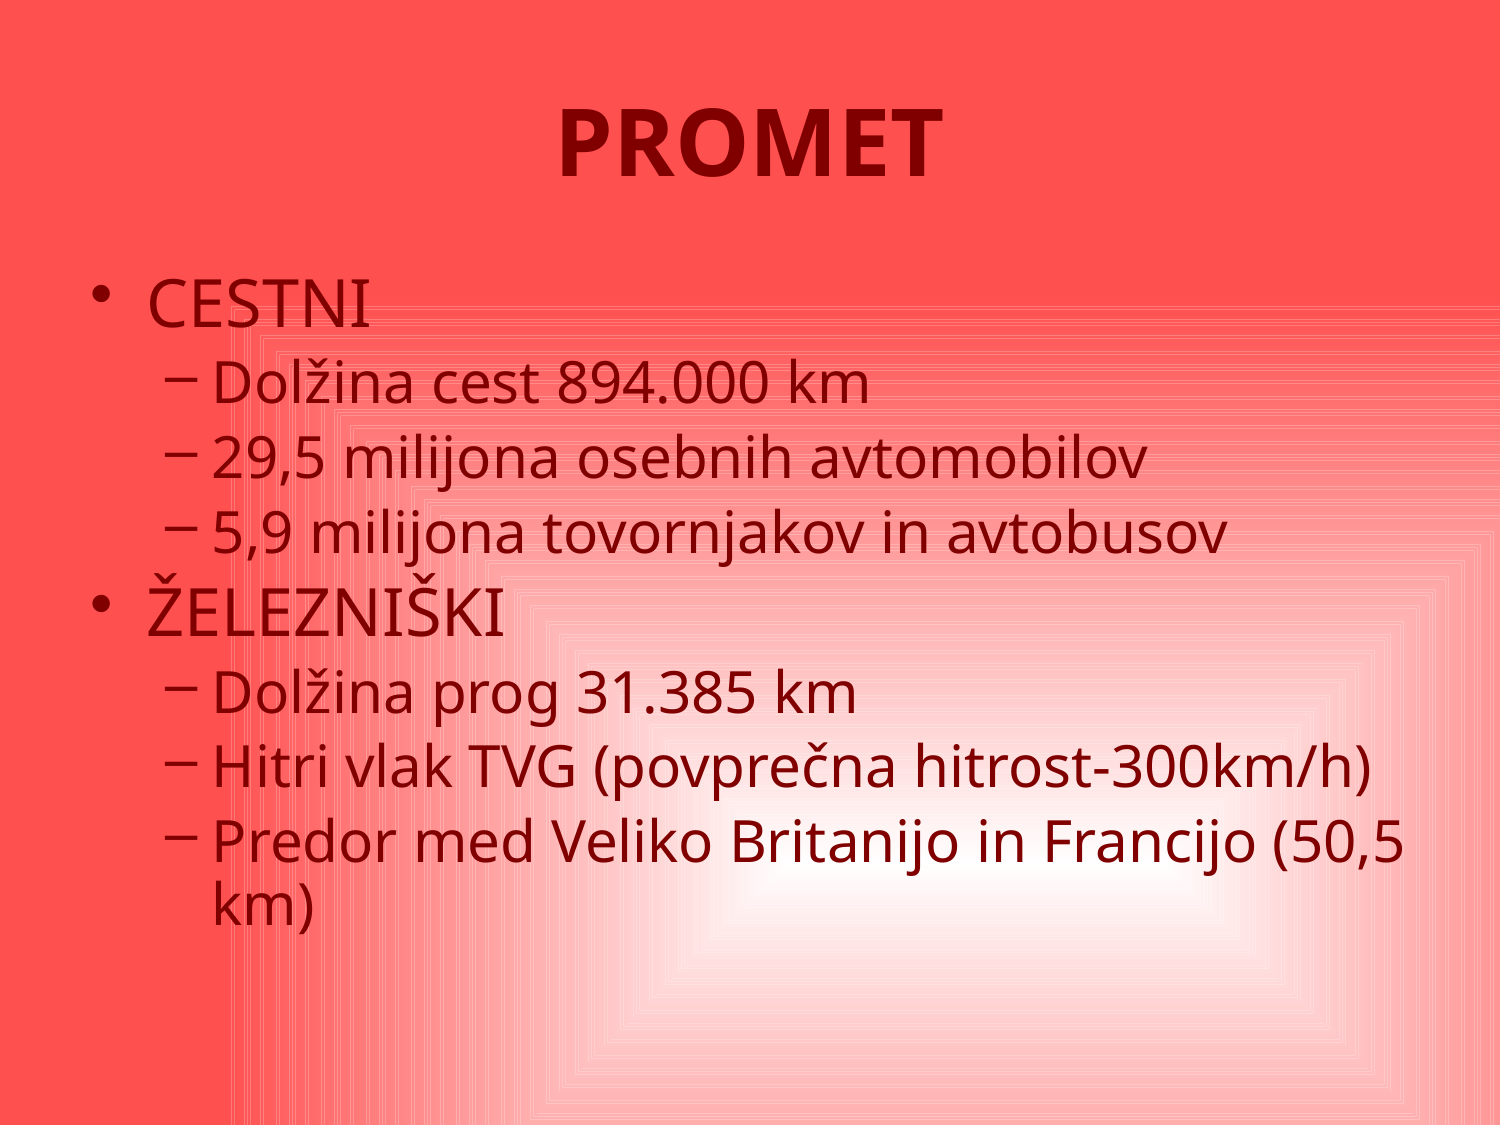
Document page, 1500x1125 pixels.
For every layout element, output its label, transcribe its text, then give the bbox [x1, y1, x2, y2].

title PROMET [75, 45, 1425, 233]
list CESTNI Dolžina cest 894.000 km 29,5 milijona osebnih avtomobilov 5,9 milijona tovornjakov in avtobusov ŽELEZNIŠKI Dolžina prog 31.385 km Hitri vlak TVG (povprečna hitrost-300km/h) Predor med Veliko Britanijo in Francijo (50,5 km) [75, 262, 1425, 1005]
